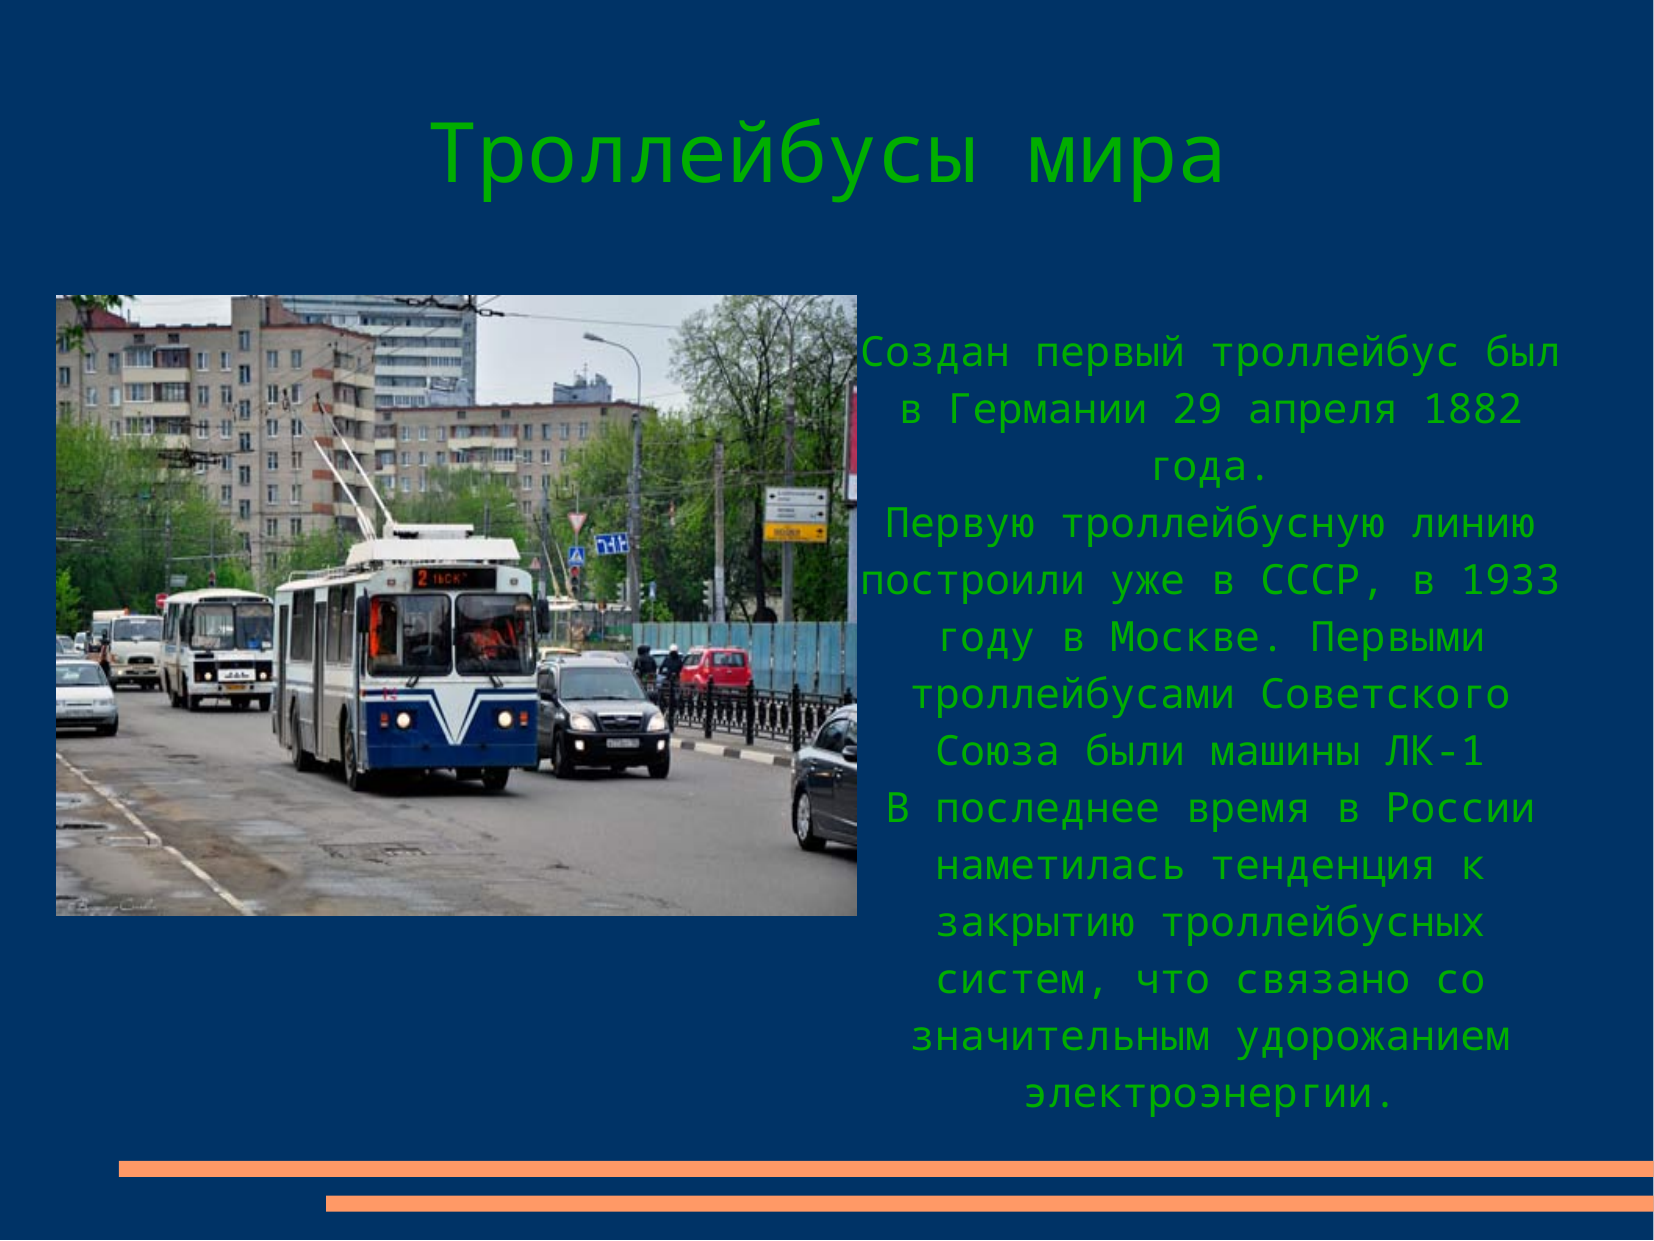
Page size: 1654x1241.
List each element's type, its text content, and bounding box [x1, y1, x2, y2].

list Создан первый троллейбус был в Германии 29 апреля 1882 года. Первую троллейбусную линию построили уже в СССР, в 1933 году в Москве. Первыми троллейбусами Советского Союза были машины ЛК-1 В последнее время в России наметилась тенденция к закрытию троллейбусных систем, что связано со значительным удорожанием электроэнергии. [858, 322, 1562, 1133]
picture [56, 295, 857, 916]
title Троллейбусы мира [121, 46, 1534, 254]
